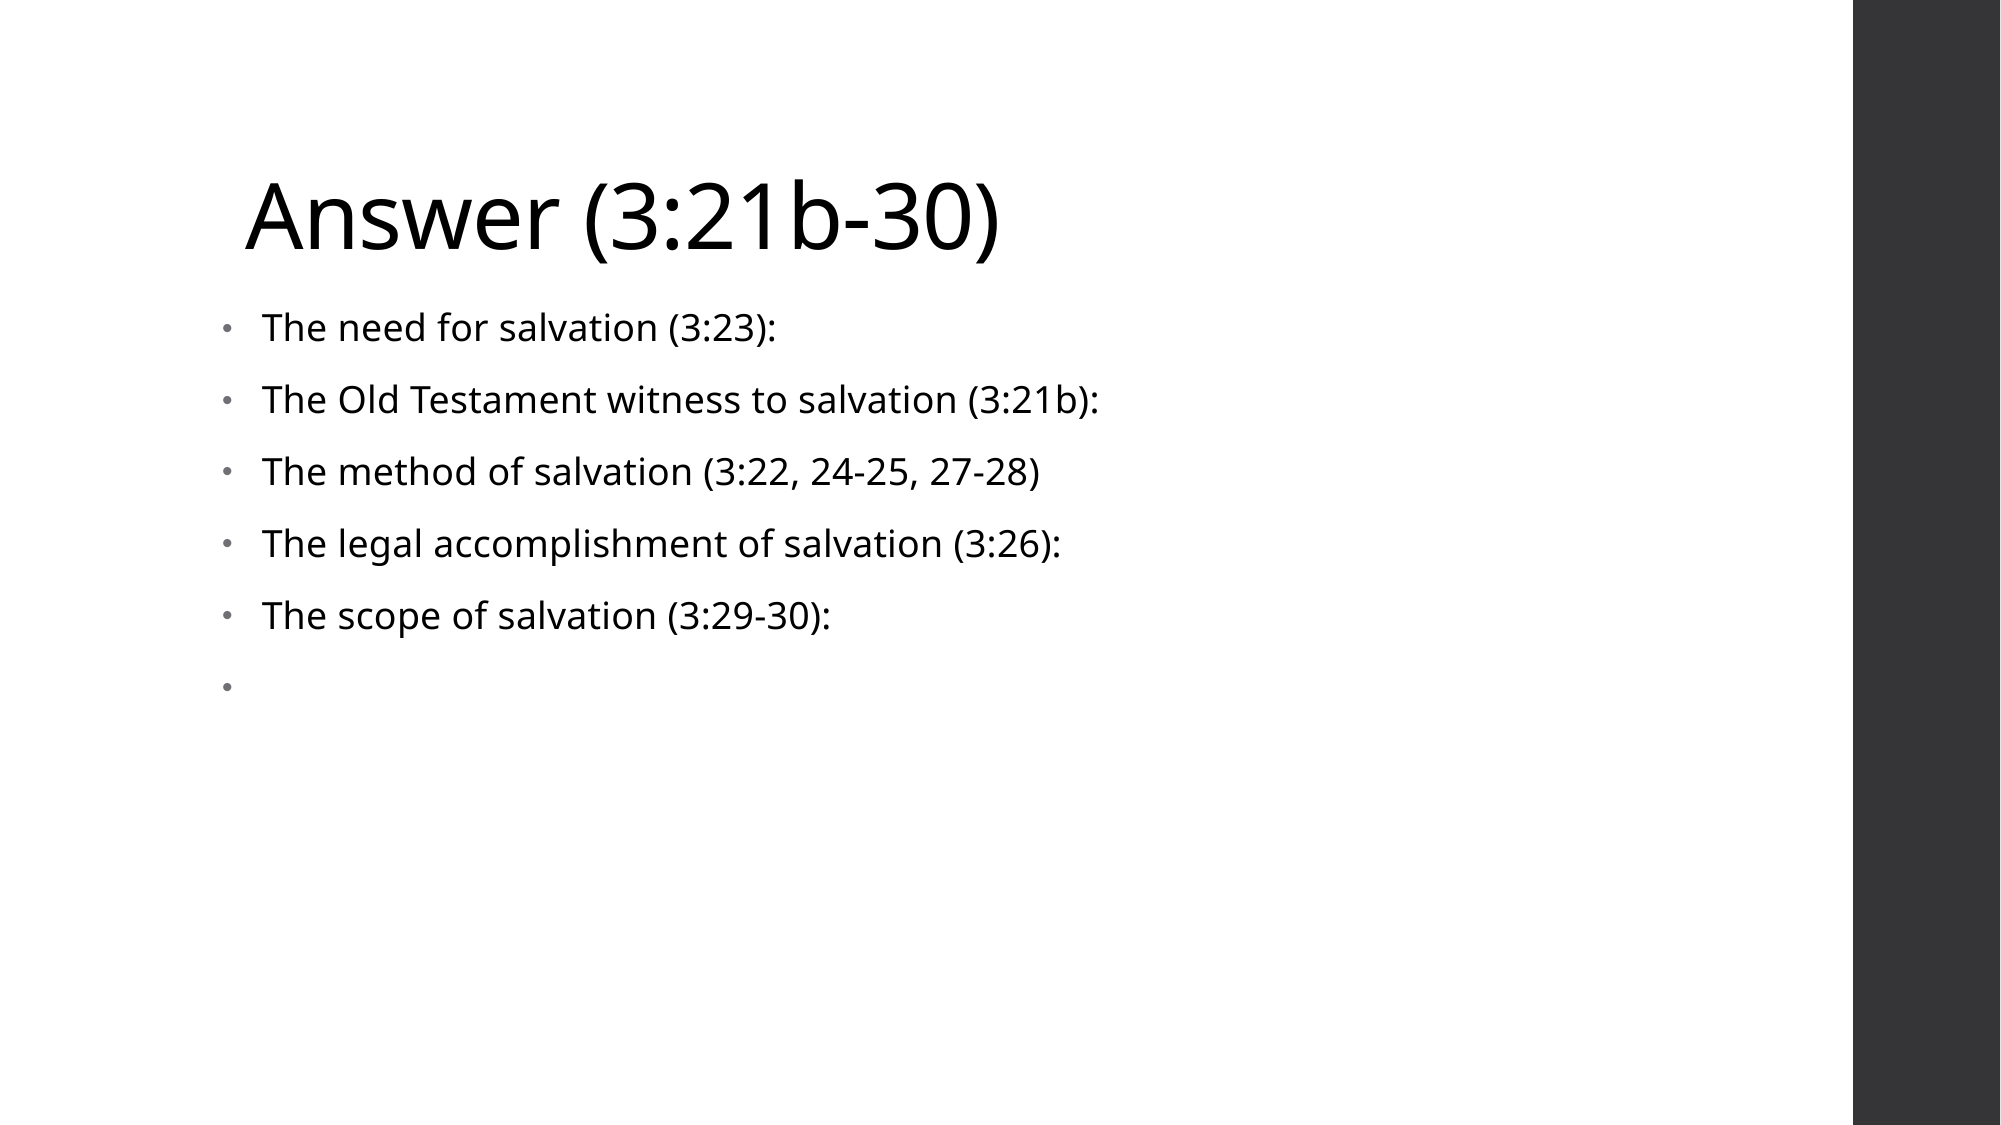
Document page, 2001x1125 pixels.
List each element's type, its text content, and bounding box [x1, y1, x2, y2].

list The need for salvation (3:23): The Old Testament witness to salvation (3:21b): The method of salvation (3:22, 24-25, 27-28) The legal accomplishment of salvation (3:26): The scope of salvation (3:29-30): [206, 299, 1617, 1014]
title Answer (3:21b-30) [206, 60, 1797, 278]
